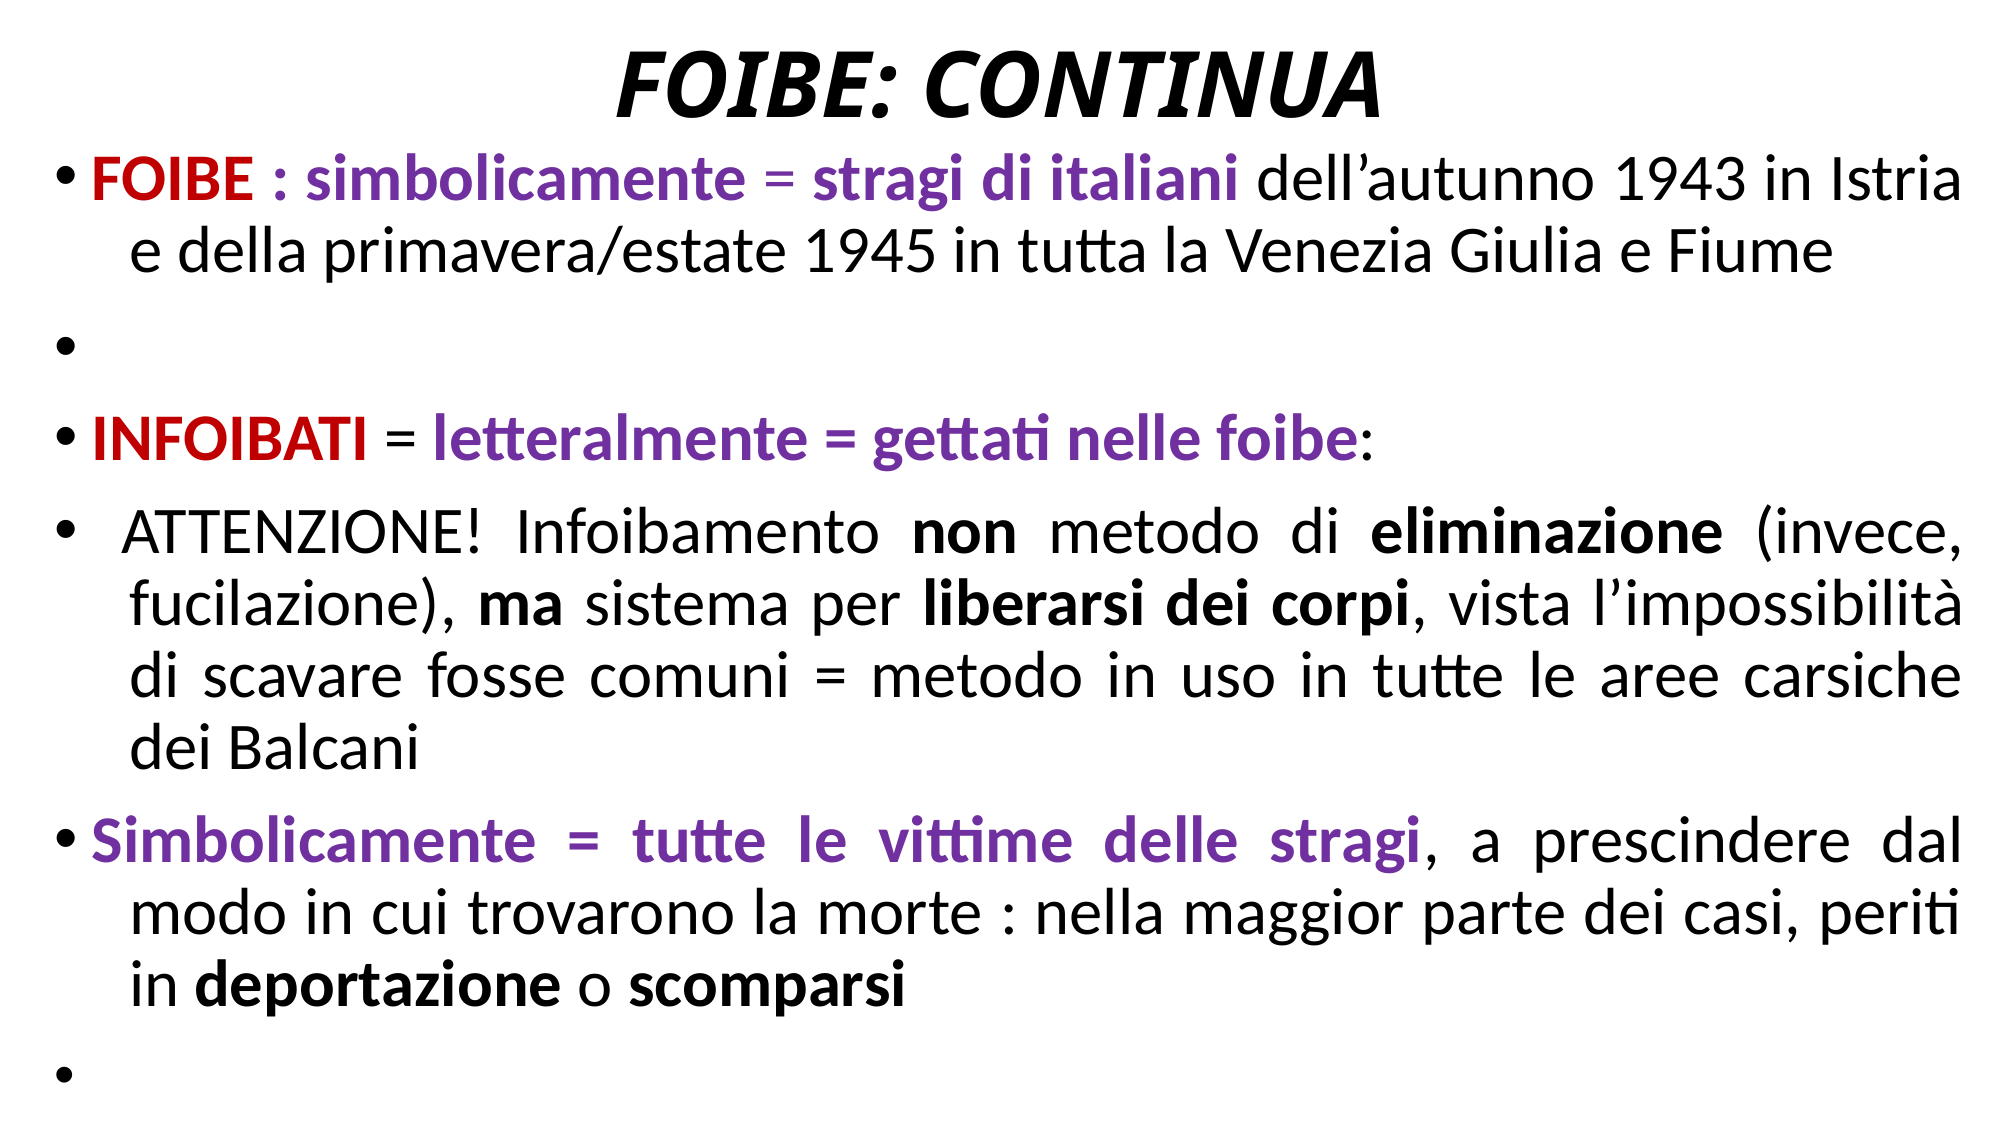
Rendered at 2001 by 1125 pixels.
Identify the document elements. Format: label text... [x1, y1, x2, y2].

title FOIBE: CONTINUA [137, 31, 1863, 135]
list FOIBE : simbolicamente = stragi di italiani dell’autunno 1943 in Istria e della primavera/estate 1945 in tutta la Venezia Giulia e Fiume INFOIBATI = letteralmente = gettati nelle foibe: ATTENZIONE! Infoibamento non metodo di eliminazione (invece, fucilazione), ma sistema per liberarsi dei corpi, vista l’impossibilità di scavare fosse comuni = metodo in uso in tutte le aree carsiche dei Balcani Simbolicamente = tutte le vittime delle stragi, a prescindere dal modo in cui trovarono la morte : nella maggior parte dei casi, periti in deportazione o scomparsi [39, 135, 1980, 1107]
